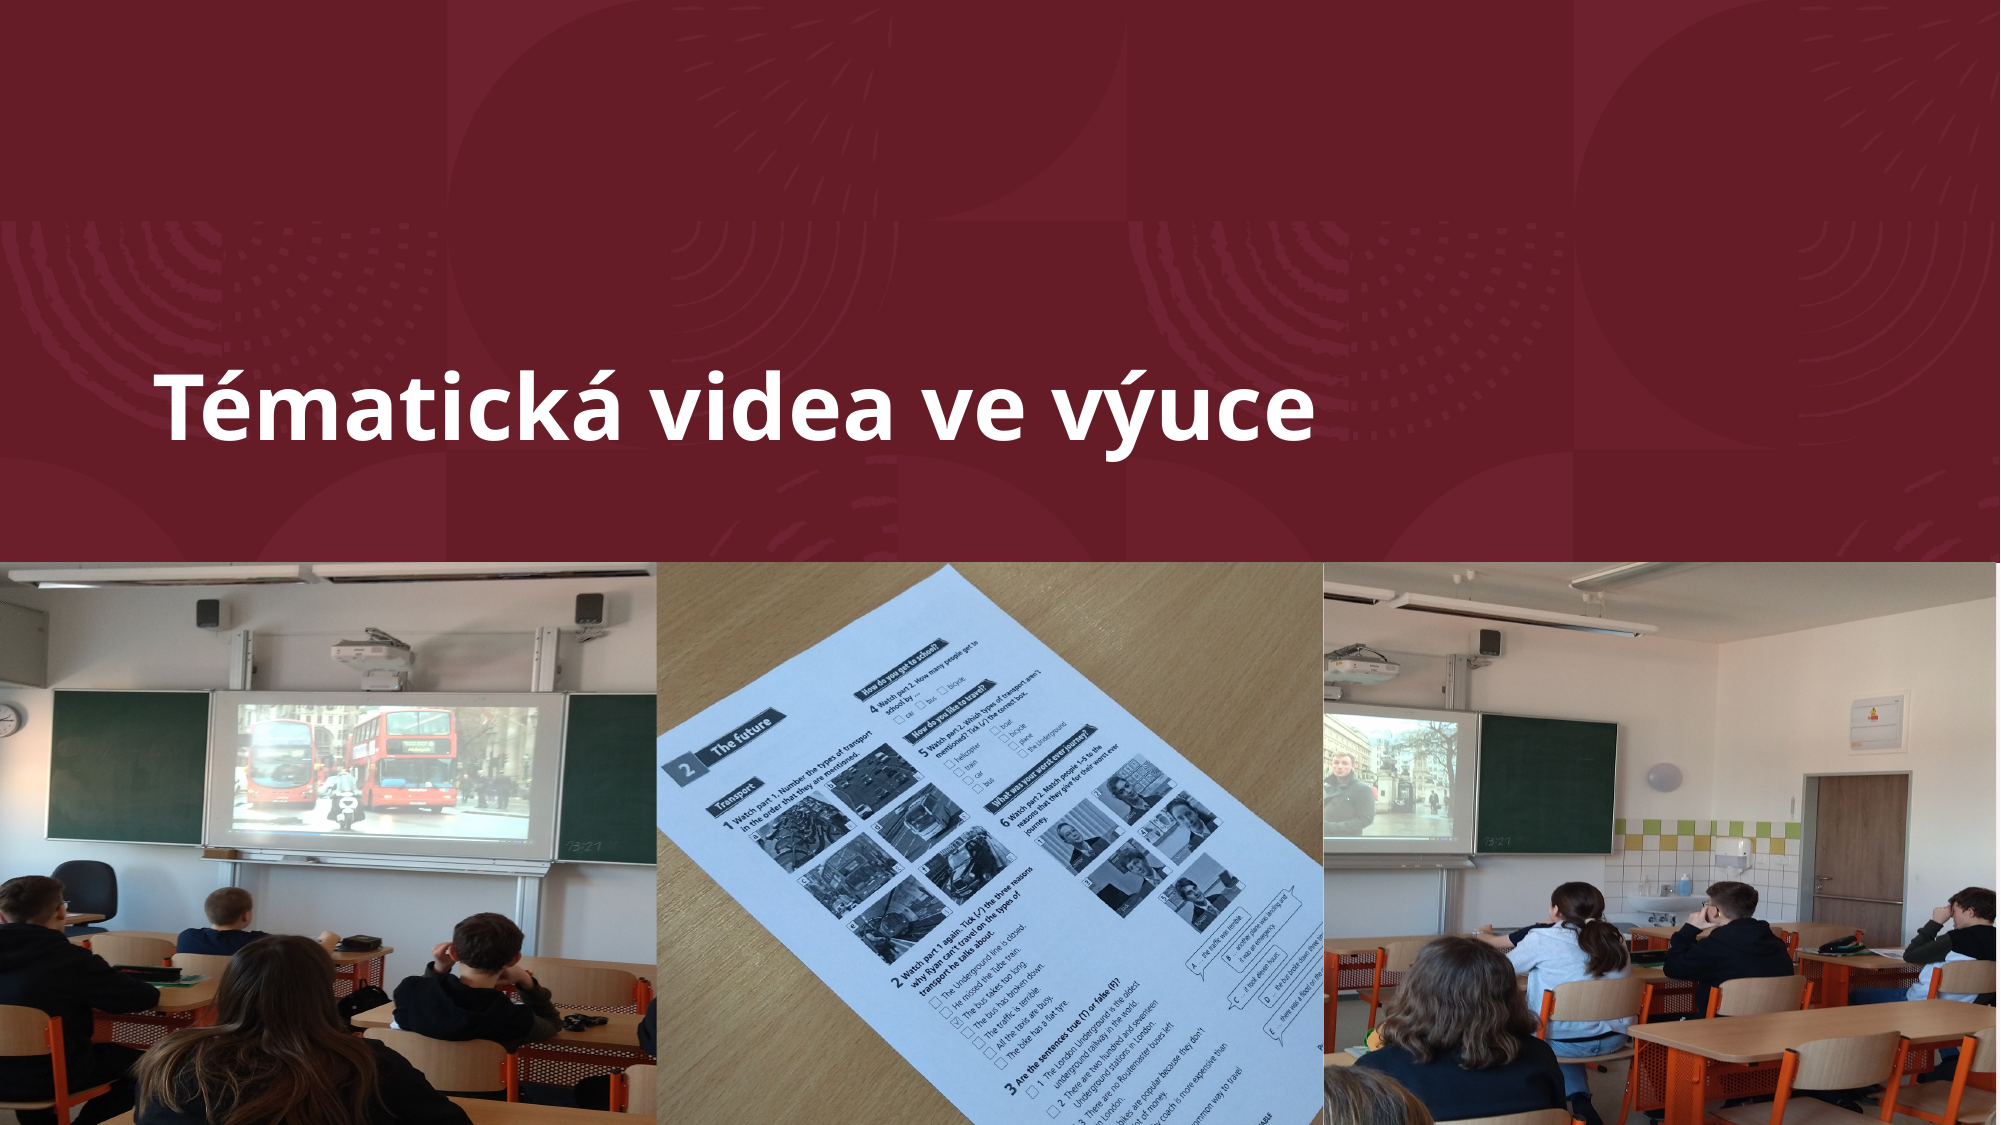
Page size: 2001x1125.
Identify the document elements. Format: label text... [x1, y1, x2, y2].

title Tématická videa ve výuce [137, 122, 1378, 475]
text_box [0, 0, 2000, 1125]
picture [0, 562, 1997, 1125]
